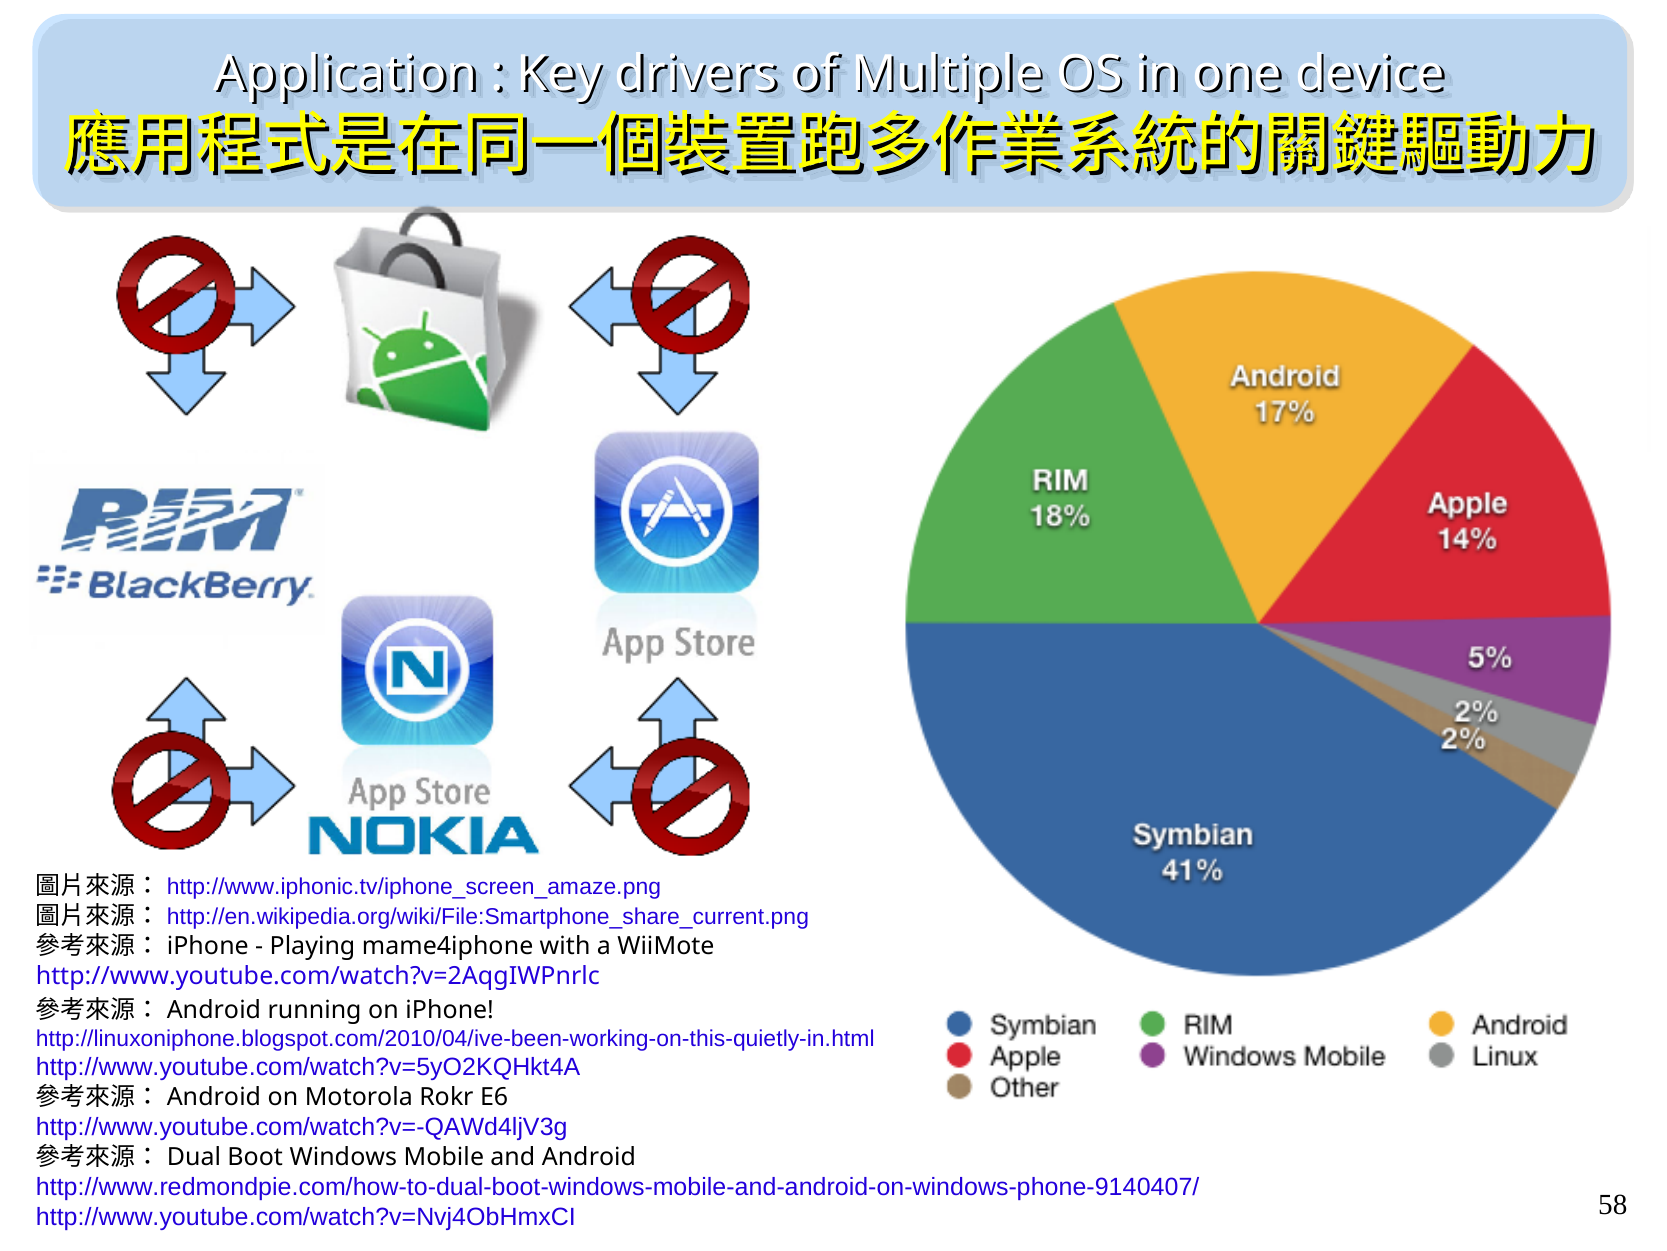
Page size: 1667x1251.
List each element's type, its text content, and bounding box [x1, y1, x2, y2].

text_box 圖片來源：http://www.iphonic.tv/iphone_screen_amaze.png 圖片來源：http://en.wikipedia.org/wiki/File:Smartphone_share_current.png 參考來源：iPhone - Playing mame4iphone with a WiiMote http://www.youtube.com/watch?v=2AqgIWPnrlc 參考來源：Android running on iPhone! http://linuxoniphone.blogspot.com/2010/04/ive-been-working-on-this-quietly-in.html http://www.youtube.com/watch?v=5yO2KQHkt4A 參考來源：Android on Motorola Rokr E6 http://www.youtube.com/watch?v=-QAWd4ljV3g 參考來源：Dual Boot Windows Mobile and Android http://www.redmondpie.com/how-to-dual-boot-windows-mobile-and-android-on-windows-phone-9140407/ http://www.youtube.com/watch?v=Nvj4ObHmxCI [21, 862, 1524, 1234]
picture [879, 226, 1651, 1164]
picture [29, 170, 781, 862]
text_box Application : Key drivers of Multiple OS in one device 應用程式是在同一個裝置跑多作業系統的關鍵驅動力 [32, 13, 1628, 207]
